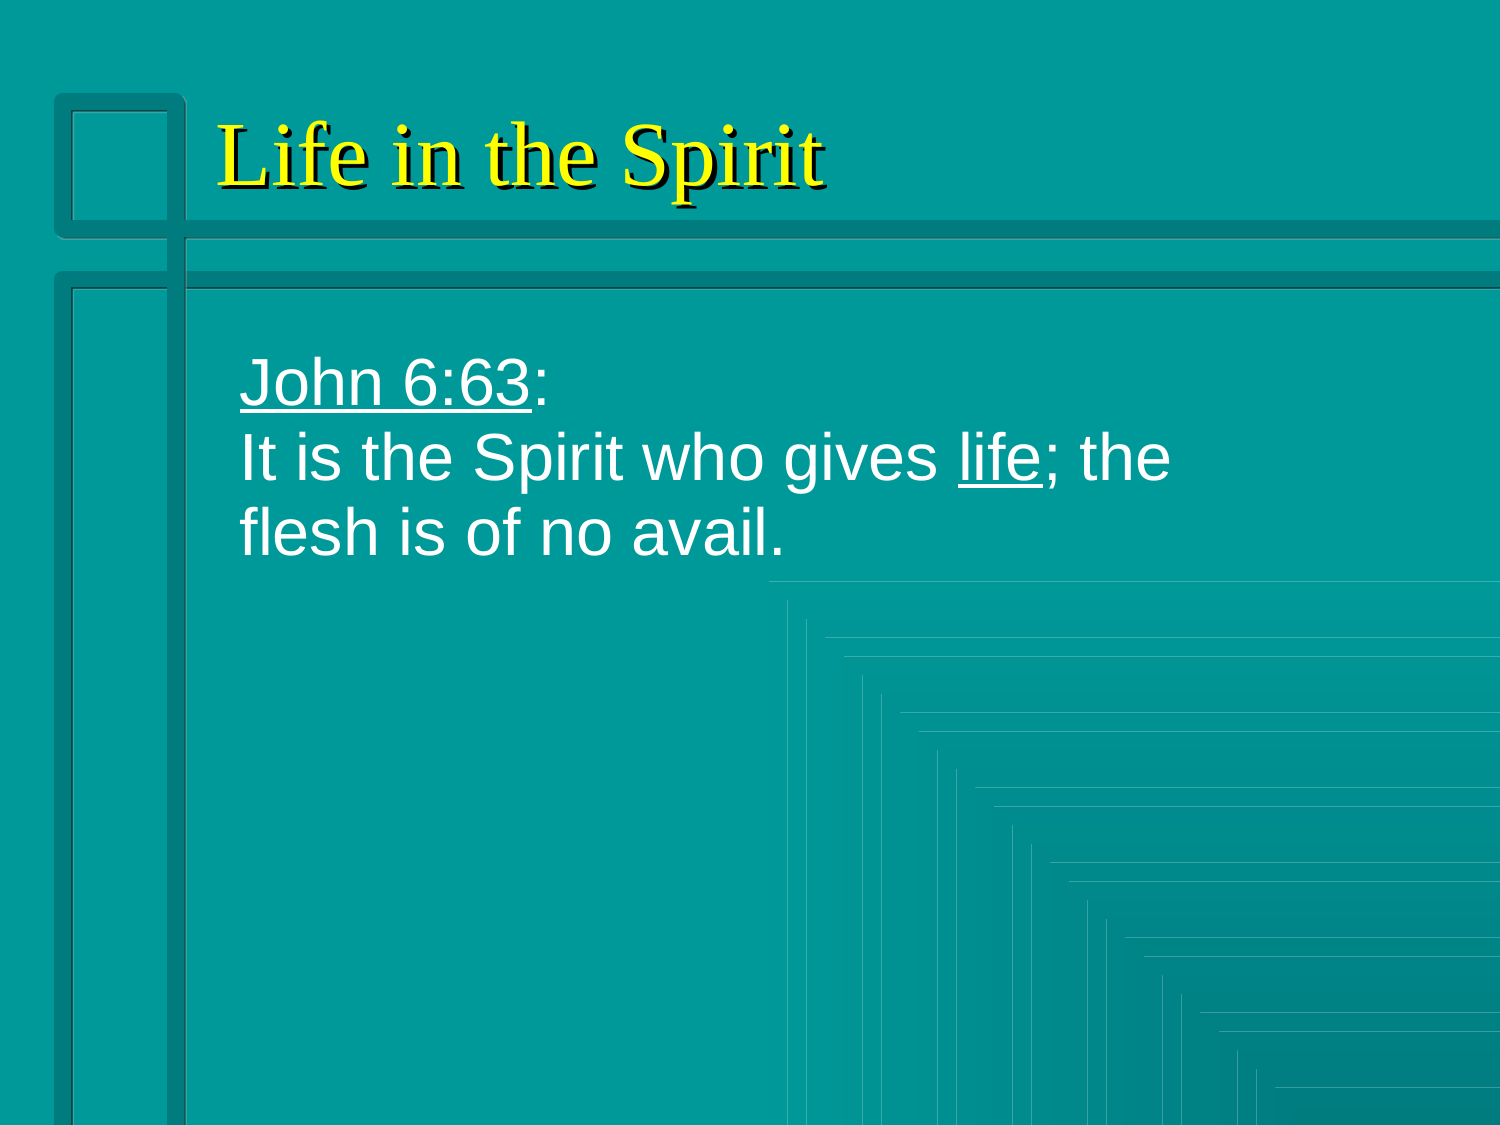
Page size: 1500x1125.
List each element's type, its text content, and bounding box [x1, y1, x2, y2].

title Life in the Spirit [200, 34, 1476, 213]
text_box John 6:63: It is the Spirit who gives life; the flesh is of no avail. [224, 337, 1326, 578]
